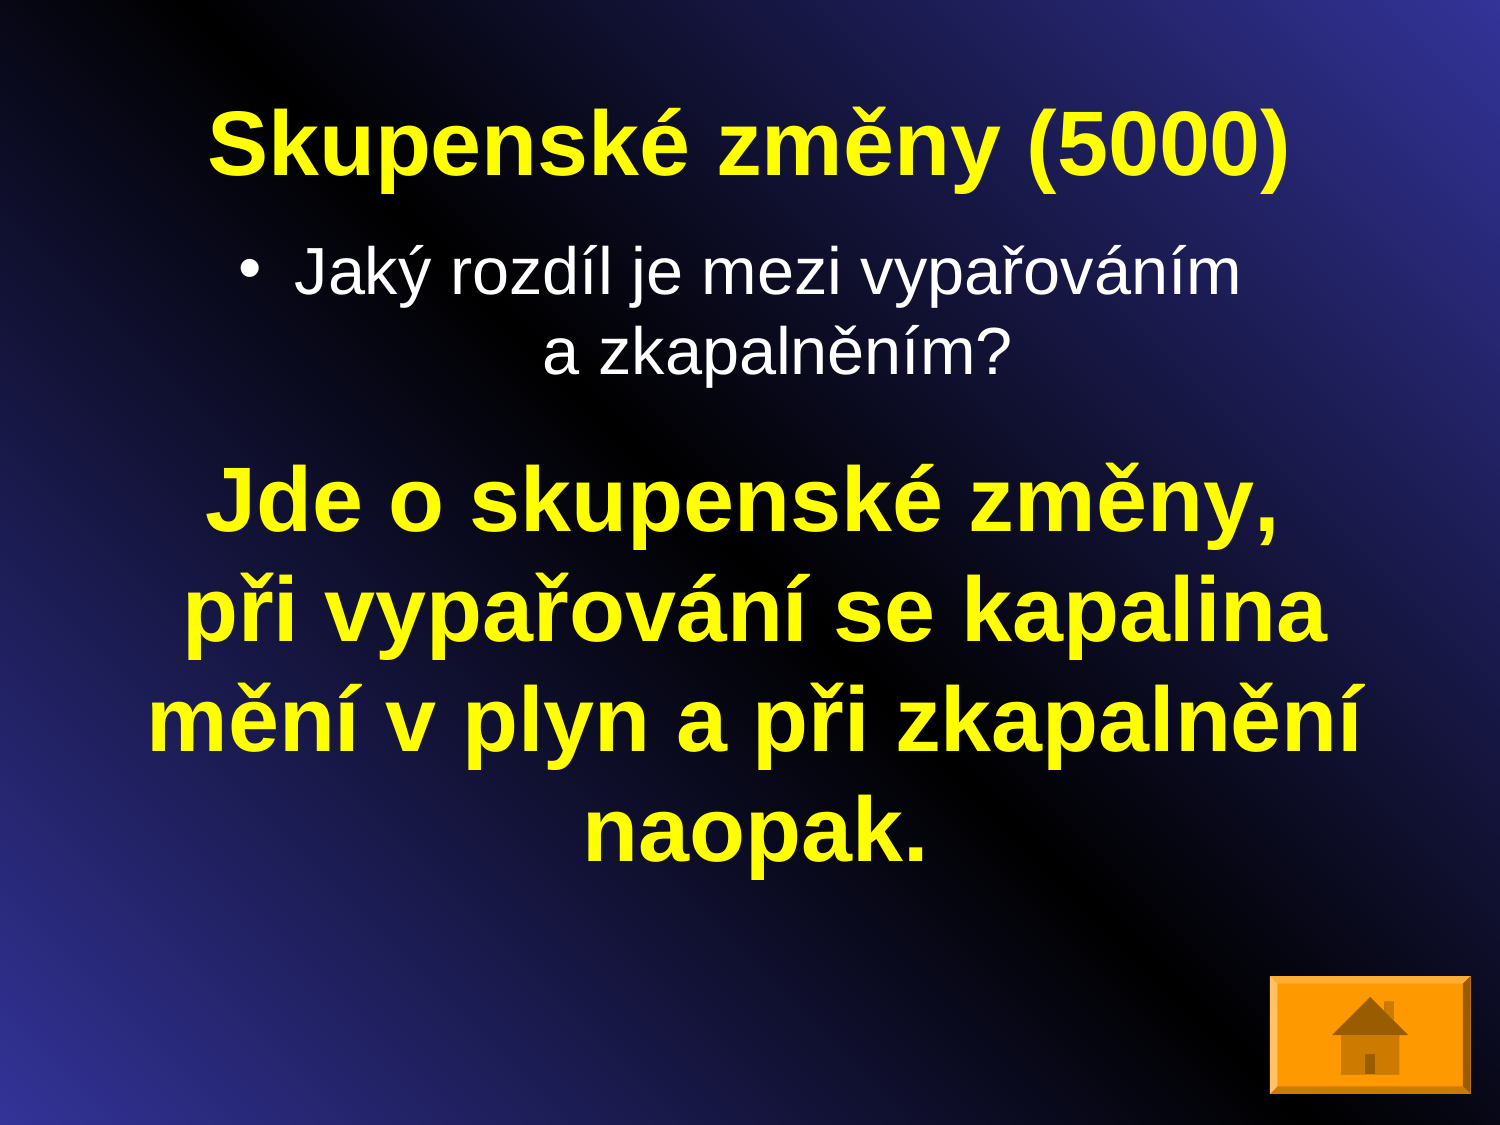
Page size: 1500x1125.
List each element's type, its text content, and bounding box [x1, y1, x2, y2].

list Jaký rozdíl je mezi vypařováním a zkapalněním? [41, 219, 1459, 409]
title Skupenské změny (5000) [75, 45, 1426, 219]
text_box [1271, 976, 1471, 1094]
text_box Jde o skupenské změny, při vypařování se kapalina mění v plyn a při zkapalnění naopak. [64, 432, 1447, 888]
